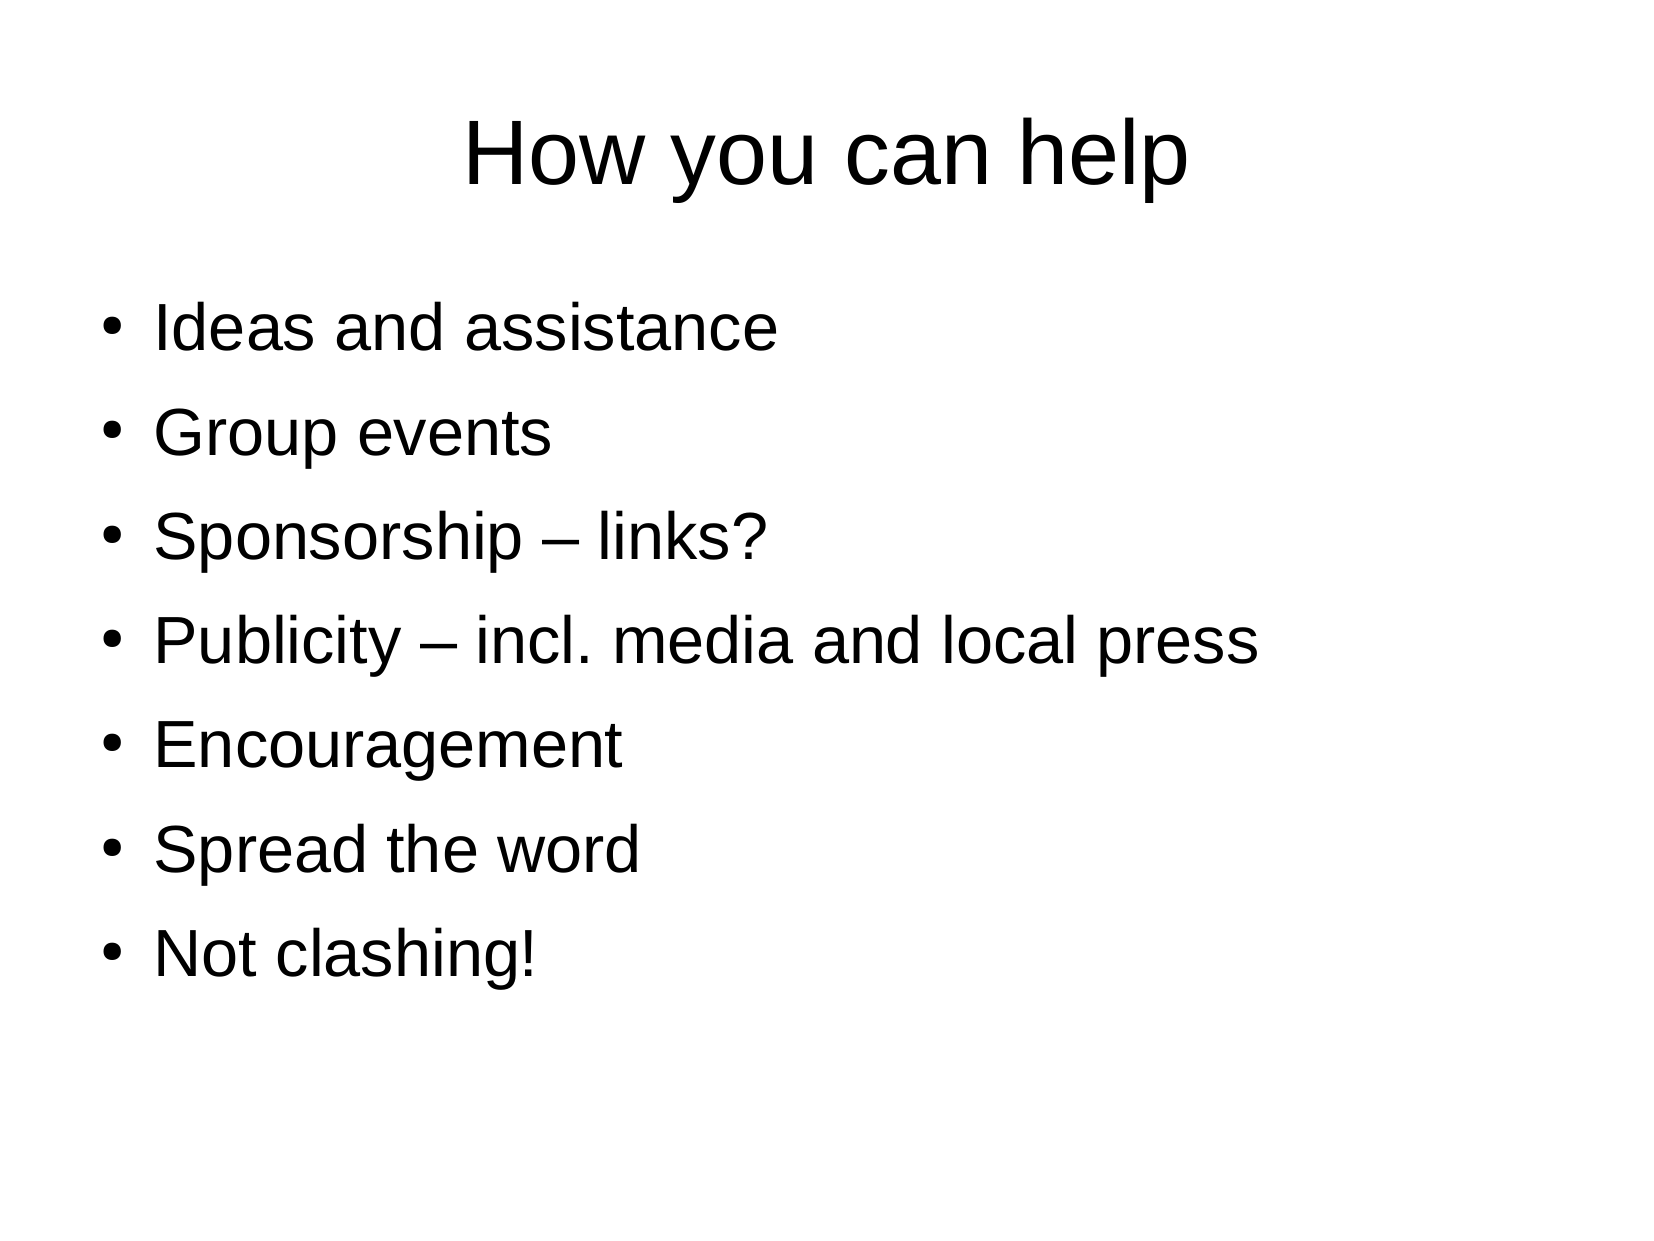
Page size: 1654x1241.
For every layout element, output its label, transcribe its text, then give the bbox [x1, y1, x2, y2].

title How you can help [82, 49, 1571, 257]
list Ideas and assistance Group events Sponsorship – links? Publicity – incl. media and local press Encouragement Spread the word Not clashing! [82, 290, 1571, 1010]
